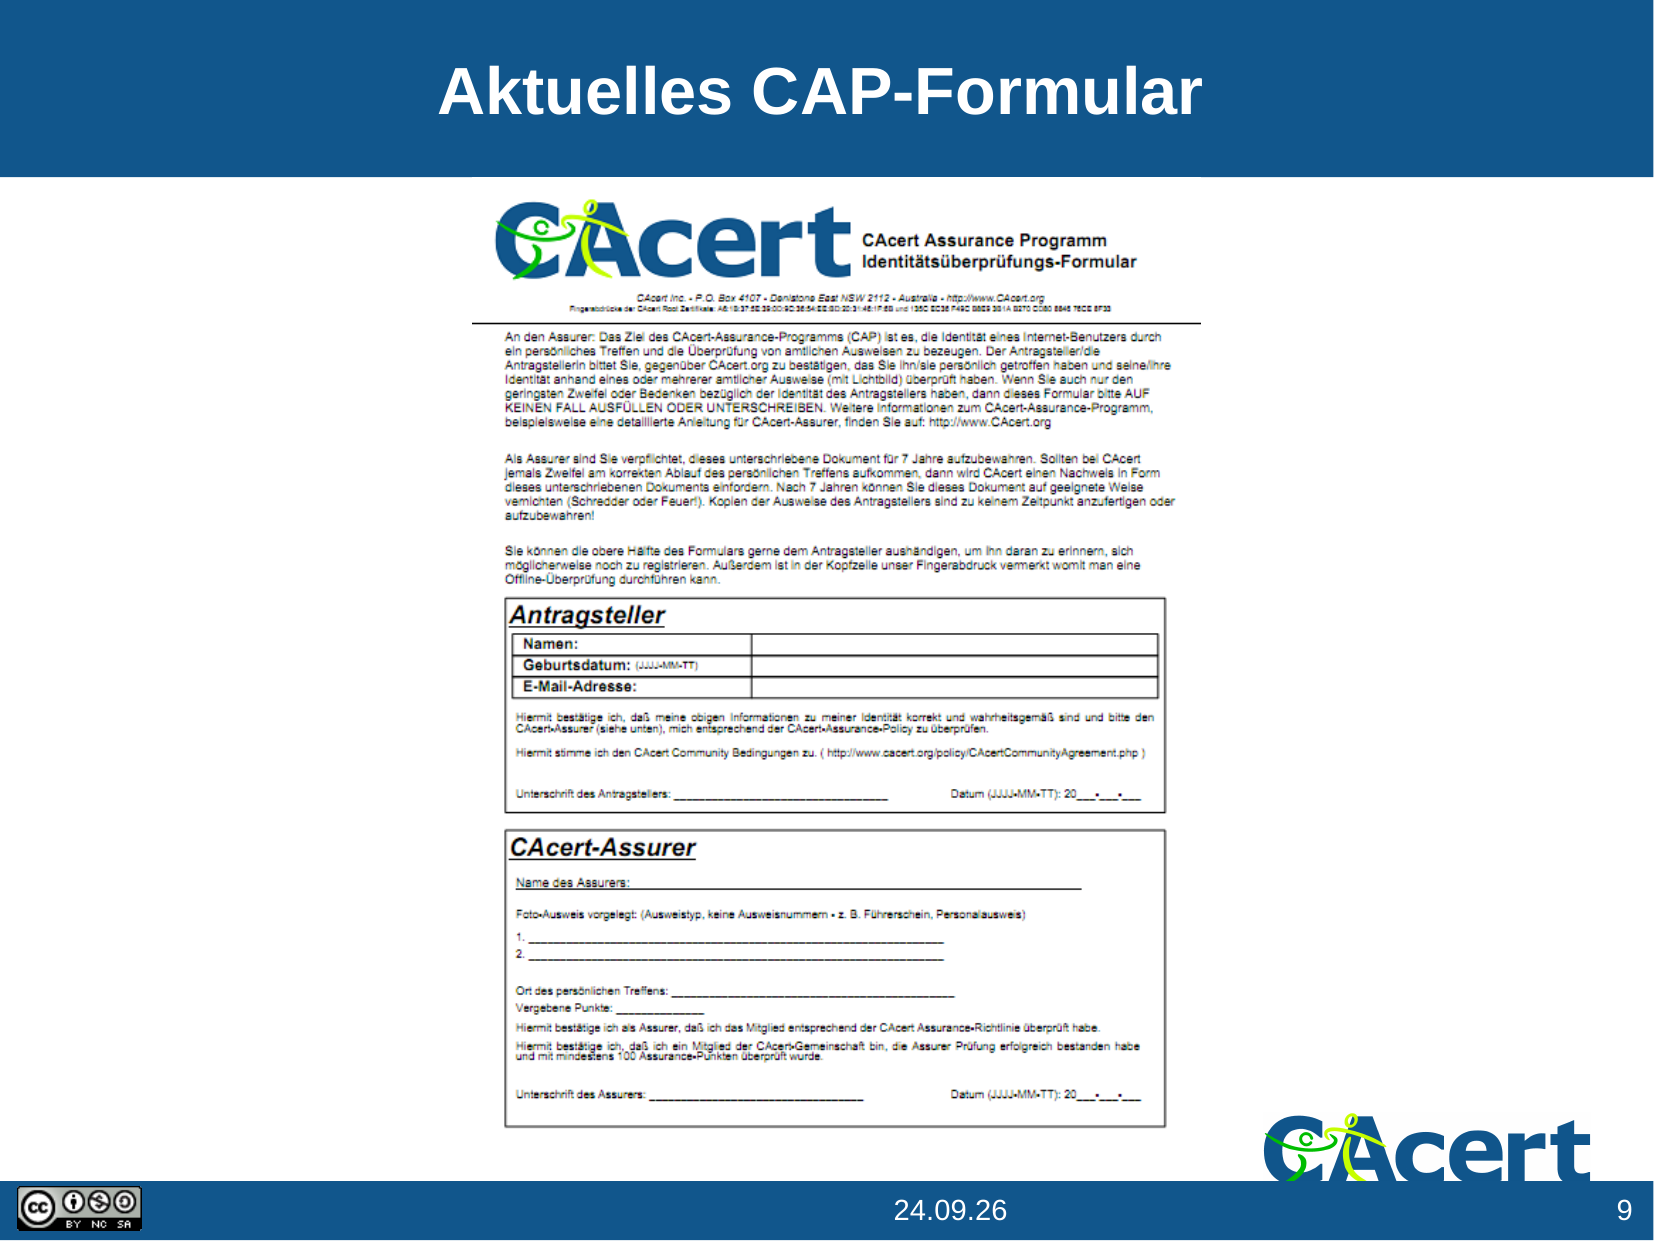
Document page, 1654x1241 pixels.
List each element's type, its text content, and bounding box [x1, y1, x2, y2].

picture [17, 1186, 142, 1231]
title Aktuelles CAP-Formular [76, 17, 1565, 166]
picture [472, 177, 1201, 1158]
picture [1263, 1112, 1591, 1181]
